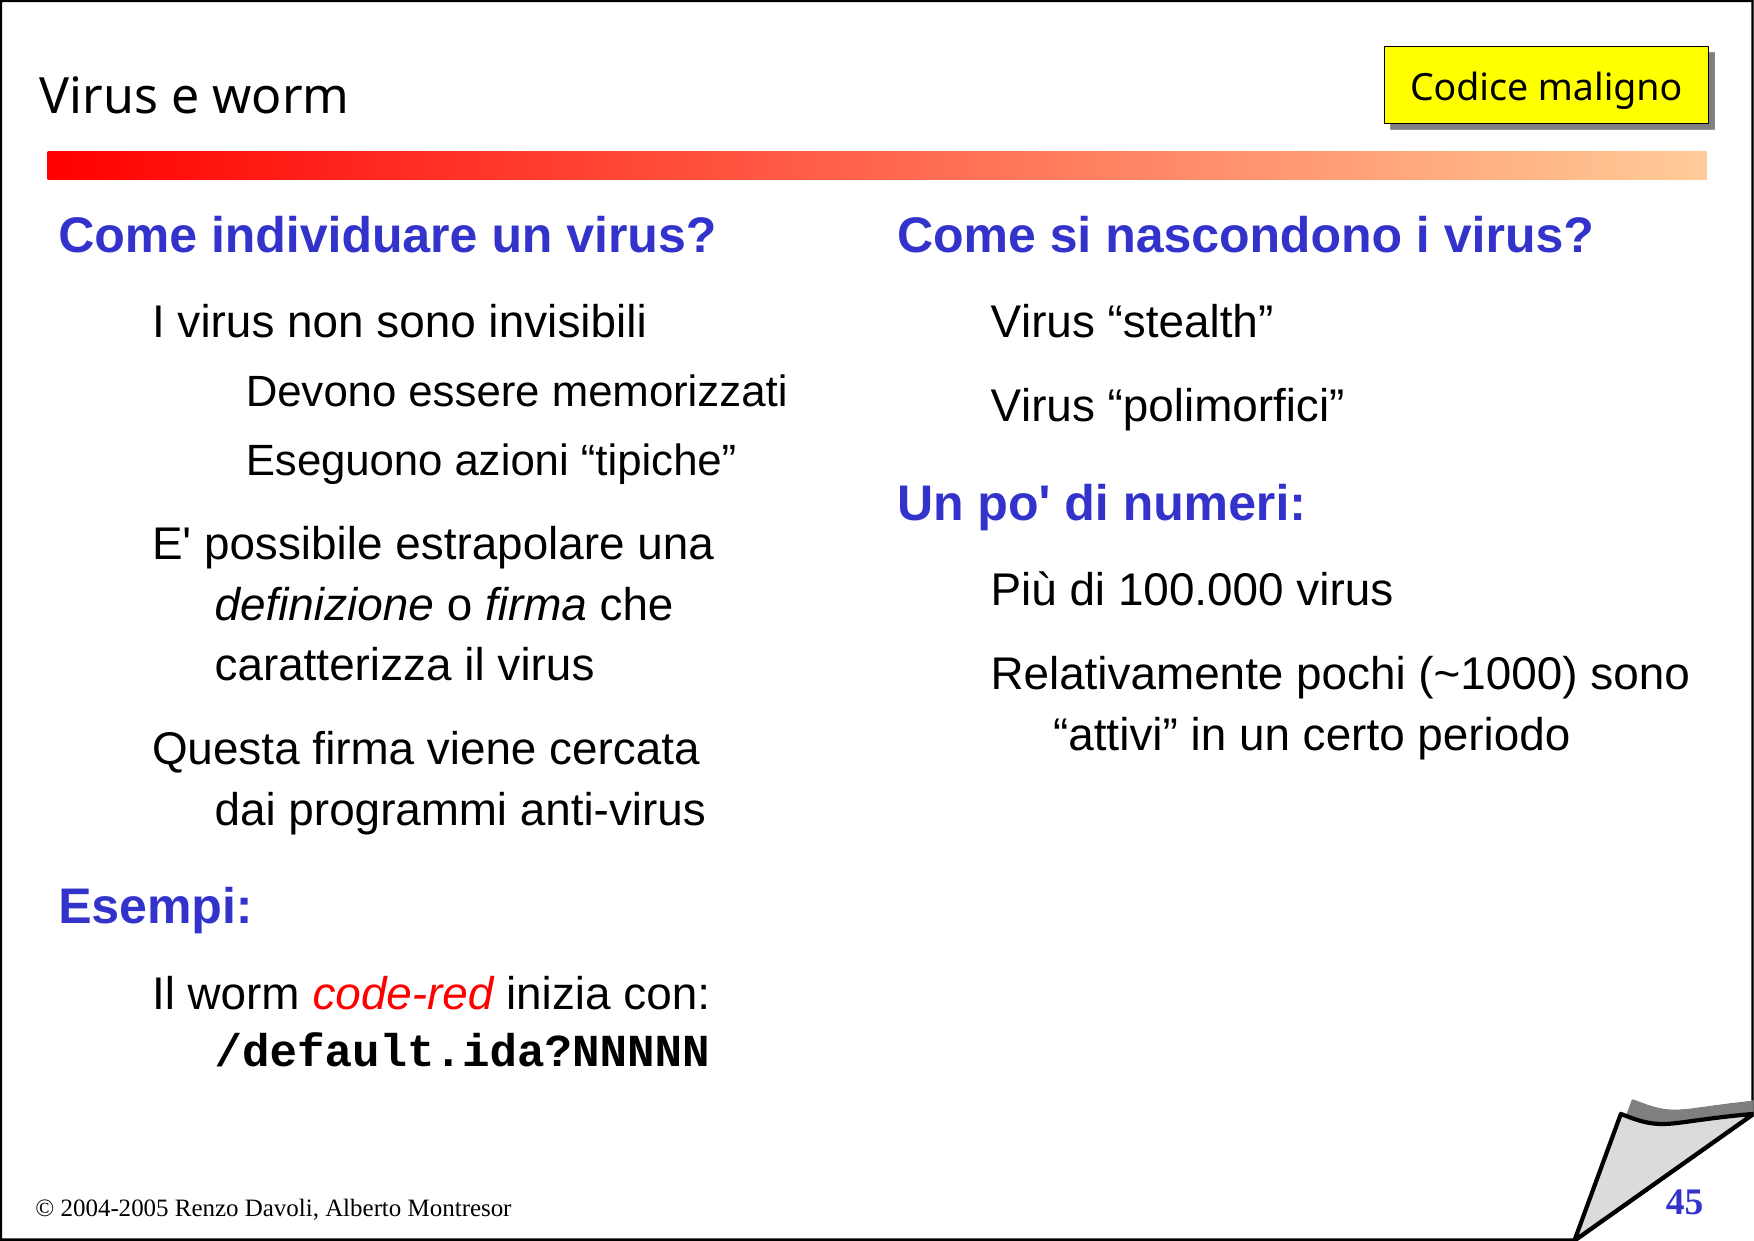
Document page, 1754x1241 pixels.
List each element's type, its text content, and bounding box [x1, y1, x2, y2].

title Virus e worm [40, 49, 1713, 144]
list Come individuare un virus? I virus non sono invisibili Devono essere memorizzati Eseguono azioni “tipiche” E' possibile estrapolare una definizione o firma che caratterizza il virus Questa firma viene cercata dai programmi anti-virus Esempi: Il worm code-red inizia con: /default.ida?NNNNN [58, 206, 857, 1080]
list Come si nascondono i virus? Virus “stealth” Virus “polimorfici” Un po' di numeri: Più di 100.000 virus Relativamente pochi (~1000) sono “attivi” in un certo periodo [896, 206, 1696, 815]
text_box Codice maligno [1384, 46, 1709, 124]
